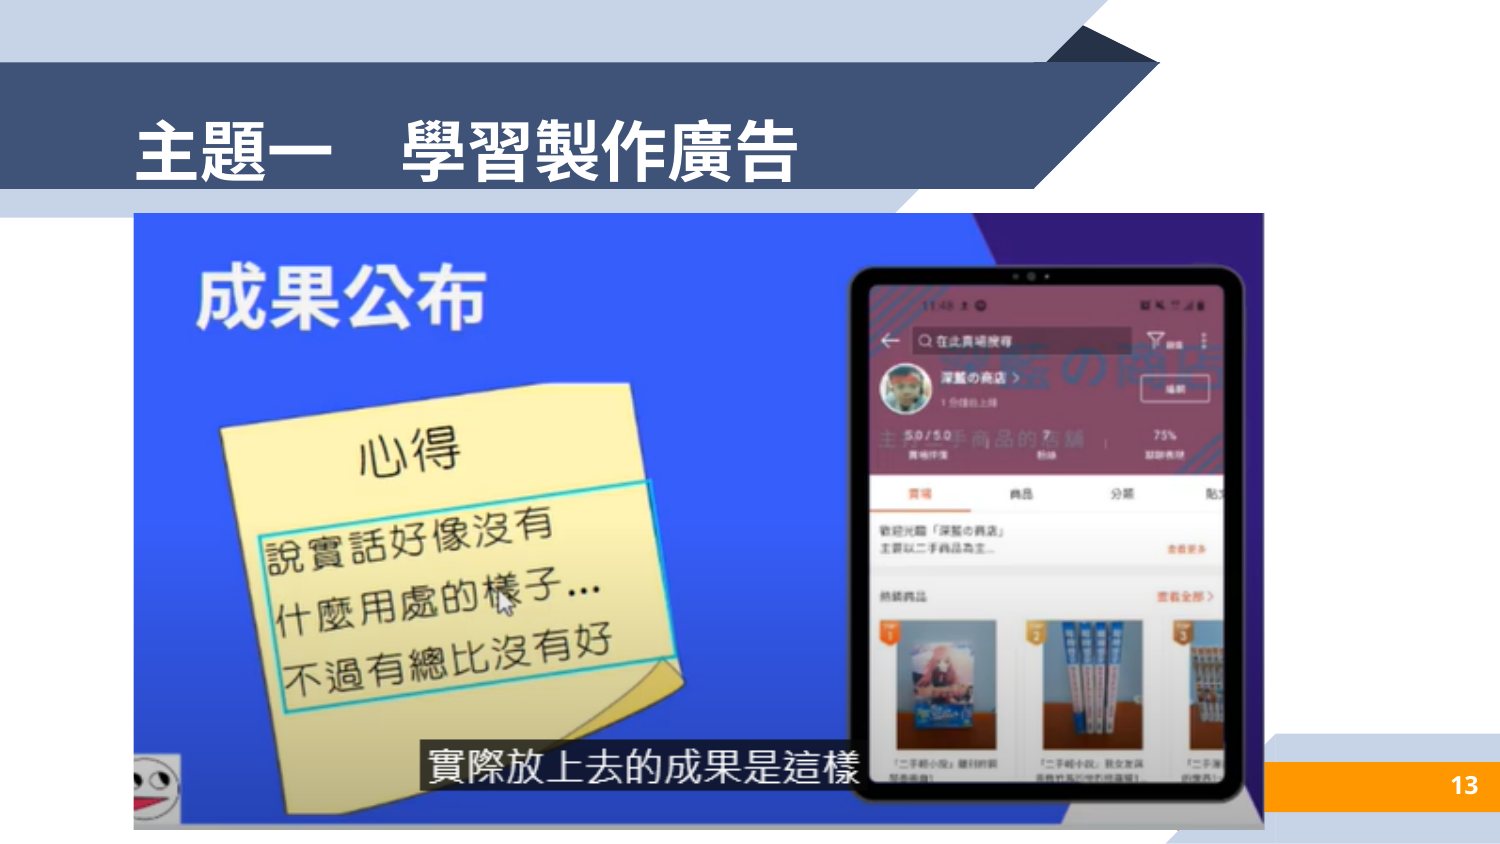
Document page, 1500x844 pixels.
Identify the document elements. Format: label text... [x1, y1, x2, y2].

title 主題一 學習製作廣告 [133, 64, 997, 190]
picture [133, 213, 1265, 830]
slide_number <編號> [1265, 760, 1494, 813]
